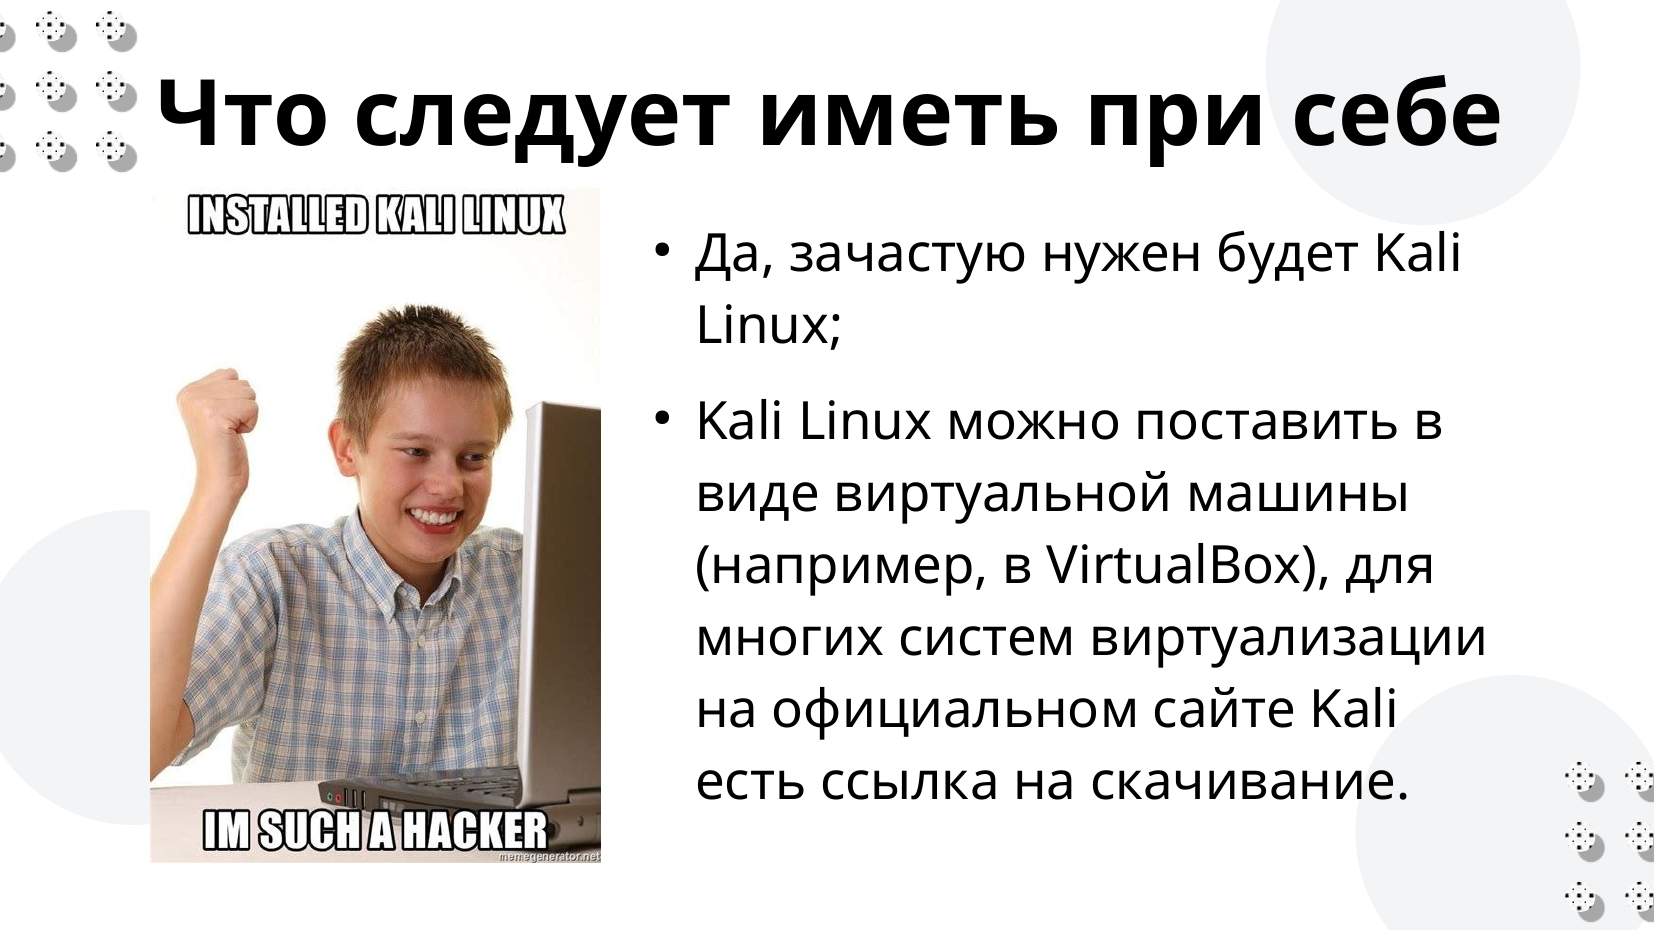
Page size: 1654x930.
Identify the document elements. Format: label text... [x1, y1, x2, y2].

picture [0, 134, 7, 159]
picture [0, 74, 7, 99]
picture [1625, 881, 1654, 912]
picture [1625, 821, 1654, 852]
picture [0, 14, 7, 39]
picture [35, 71, 67, 102]
picture [1565, 761, 1596, 792]
picture [95, 11, 126, 32]
picture [150, 187, 601, 863]
picture [1565, 881, 1596, 912]
picture [1565, 821, 1596, 852]
list Да, зачастую нужен будет Kali Linux; Kali Linux можно поставить в виде виртуальной машины (например, в VirtualBox), для многих систем виртуализации на официальном сайте Kali есть ссылка на скачивание. [639, 215, 1501, 826]
picture [35, 11, 66, 42]
picture [36, 131, 67, 162]
picture [1625, 761, 1654, 792]
title Что следует иметь при себе [87, 32, 1576, 188]
